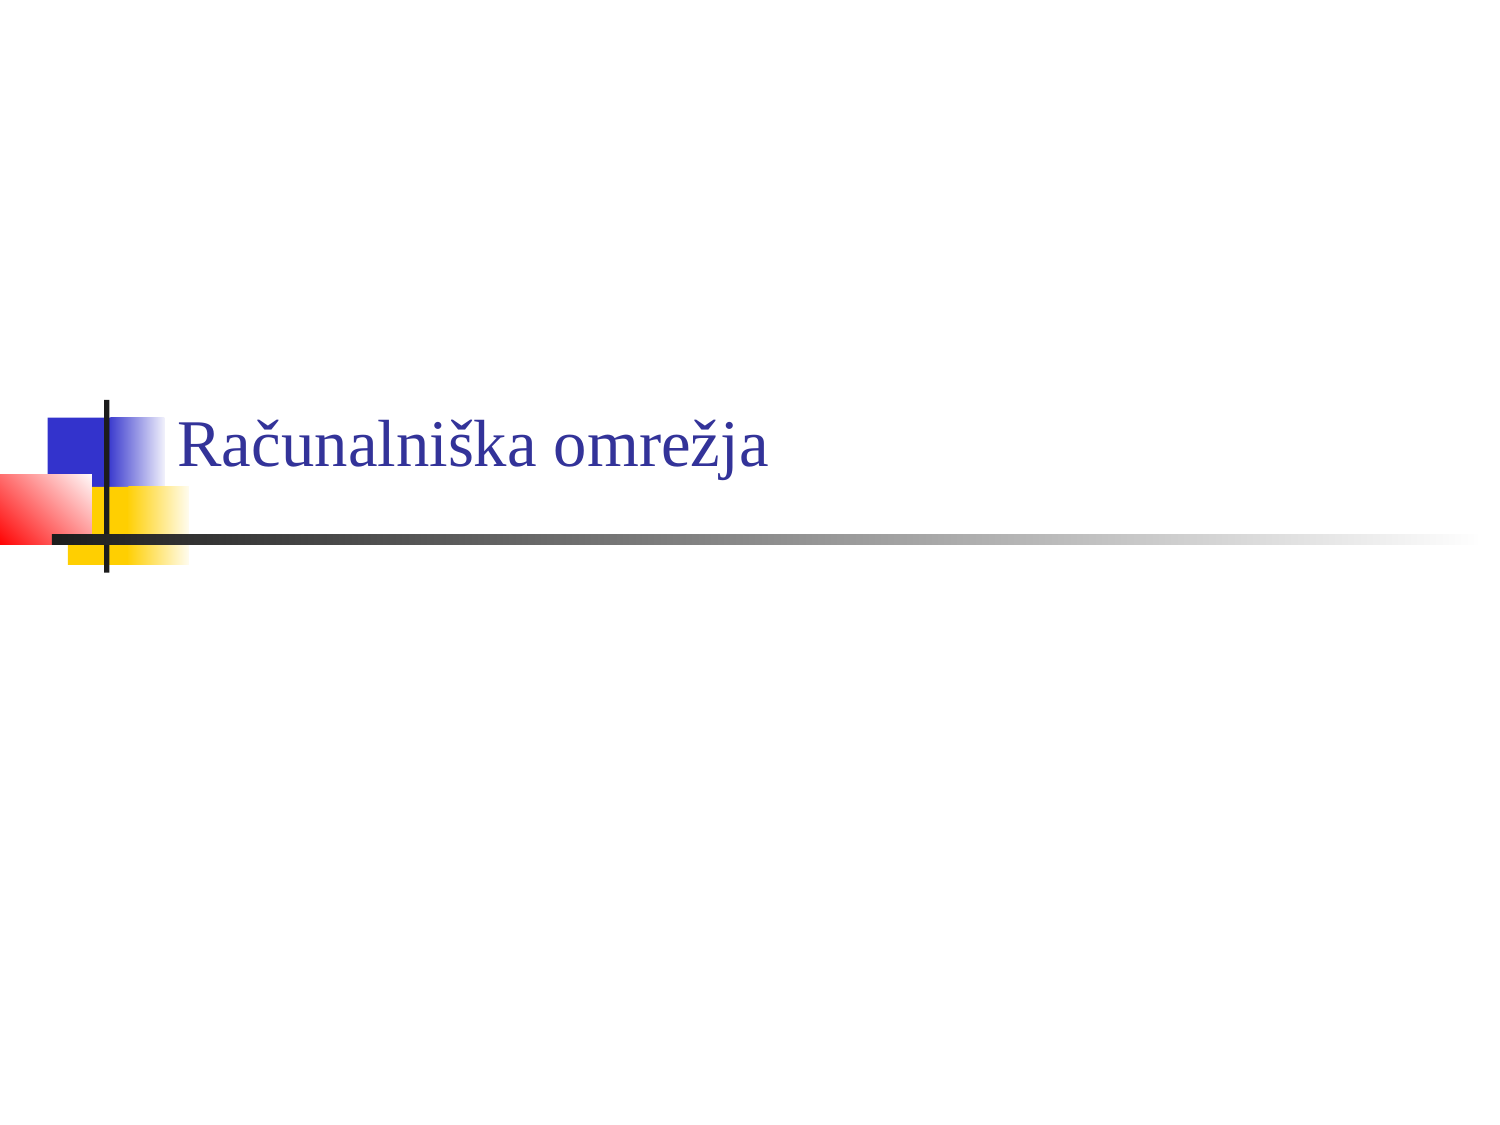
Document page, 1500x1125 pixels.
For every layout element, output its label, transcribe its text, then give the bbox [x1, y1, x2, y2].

title Računalniška omrežja [162, 299, 1438, 488]
